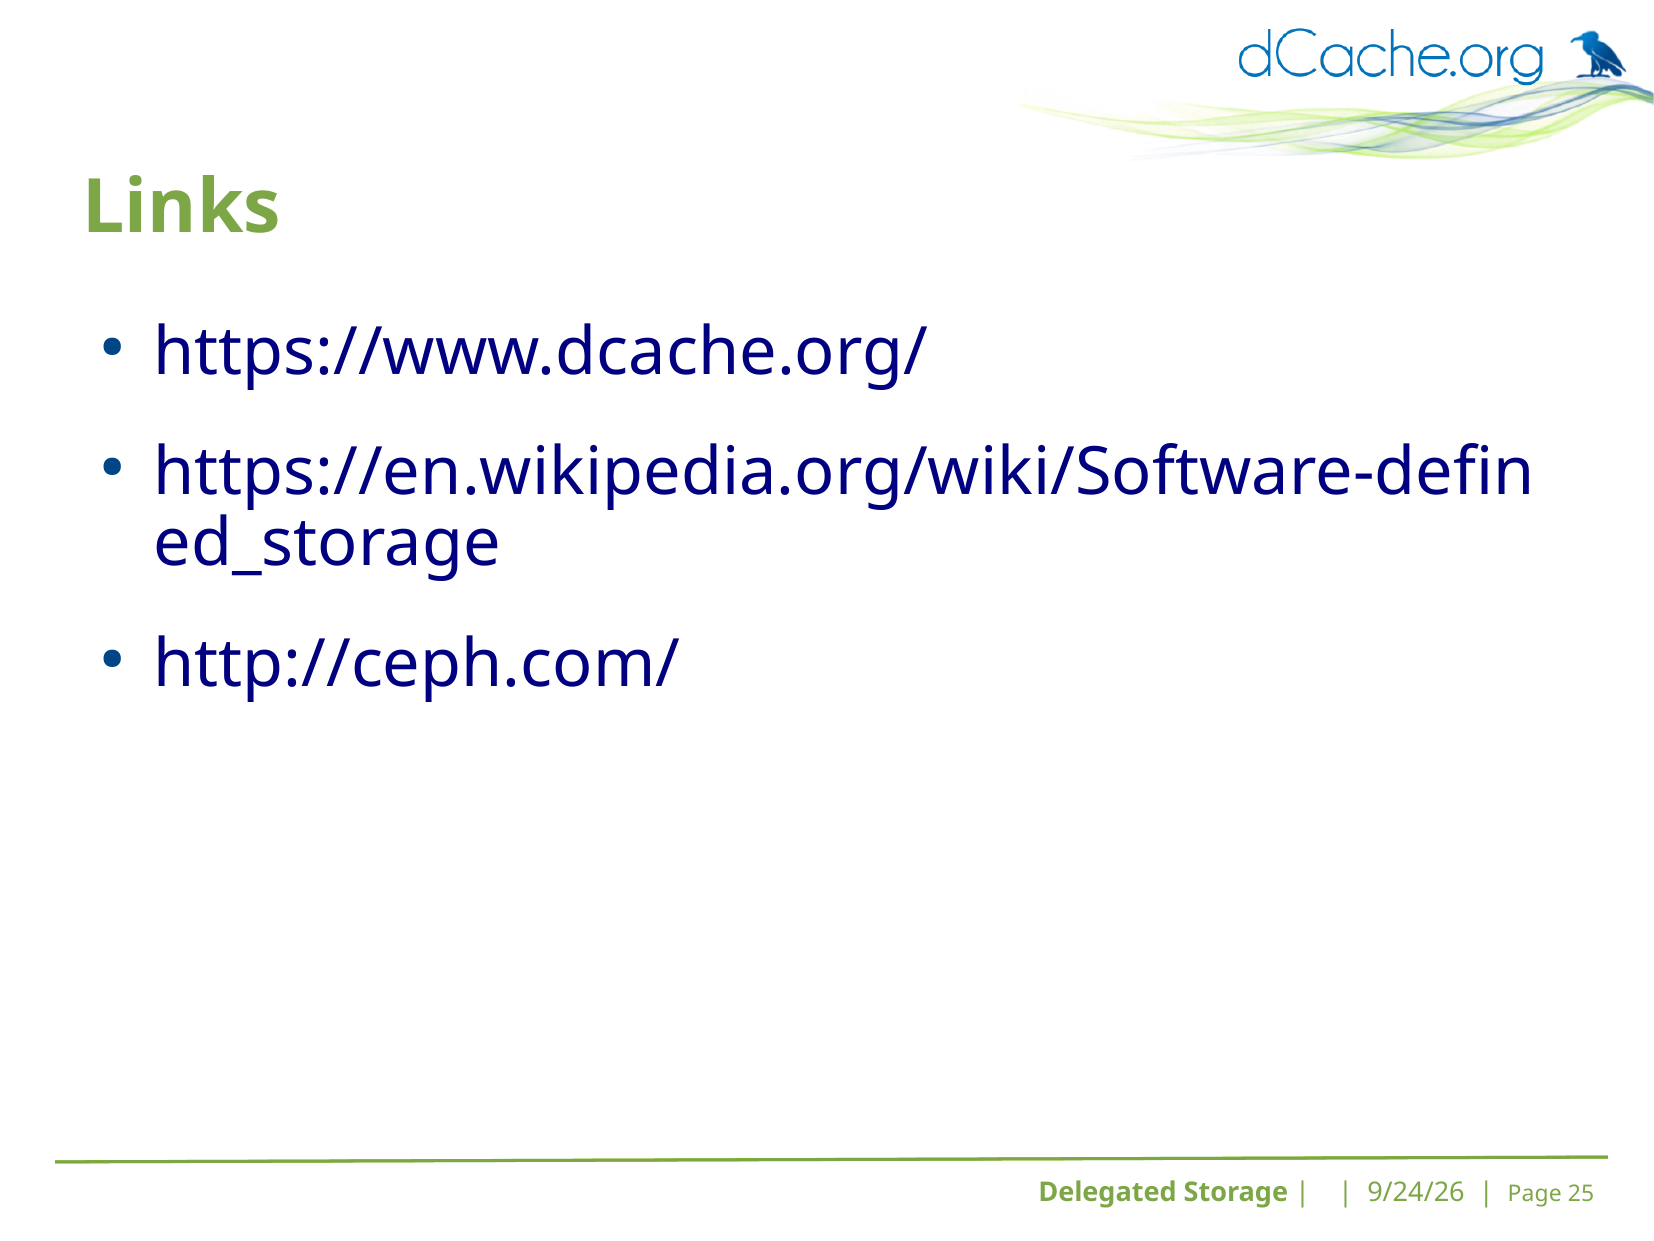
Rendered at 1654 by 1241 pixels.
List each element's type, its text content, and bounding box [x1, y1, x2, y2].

title Links [82, 155, 1605, 252]
list https://www.dcache.org/ https://en.wikipedia.org/wiki/Software-defined_storage http://ceph.com/ [82, 302, 1571, 1023]
picture [956, 16, 1654, 169]
